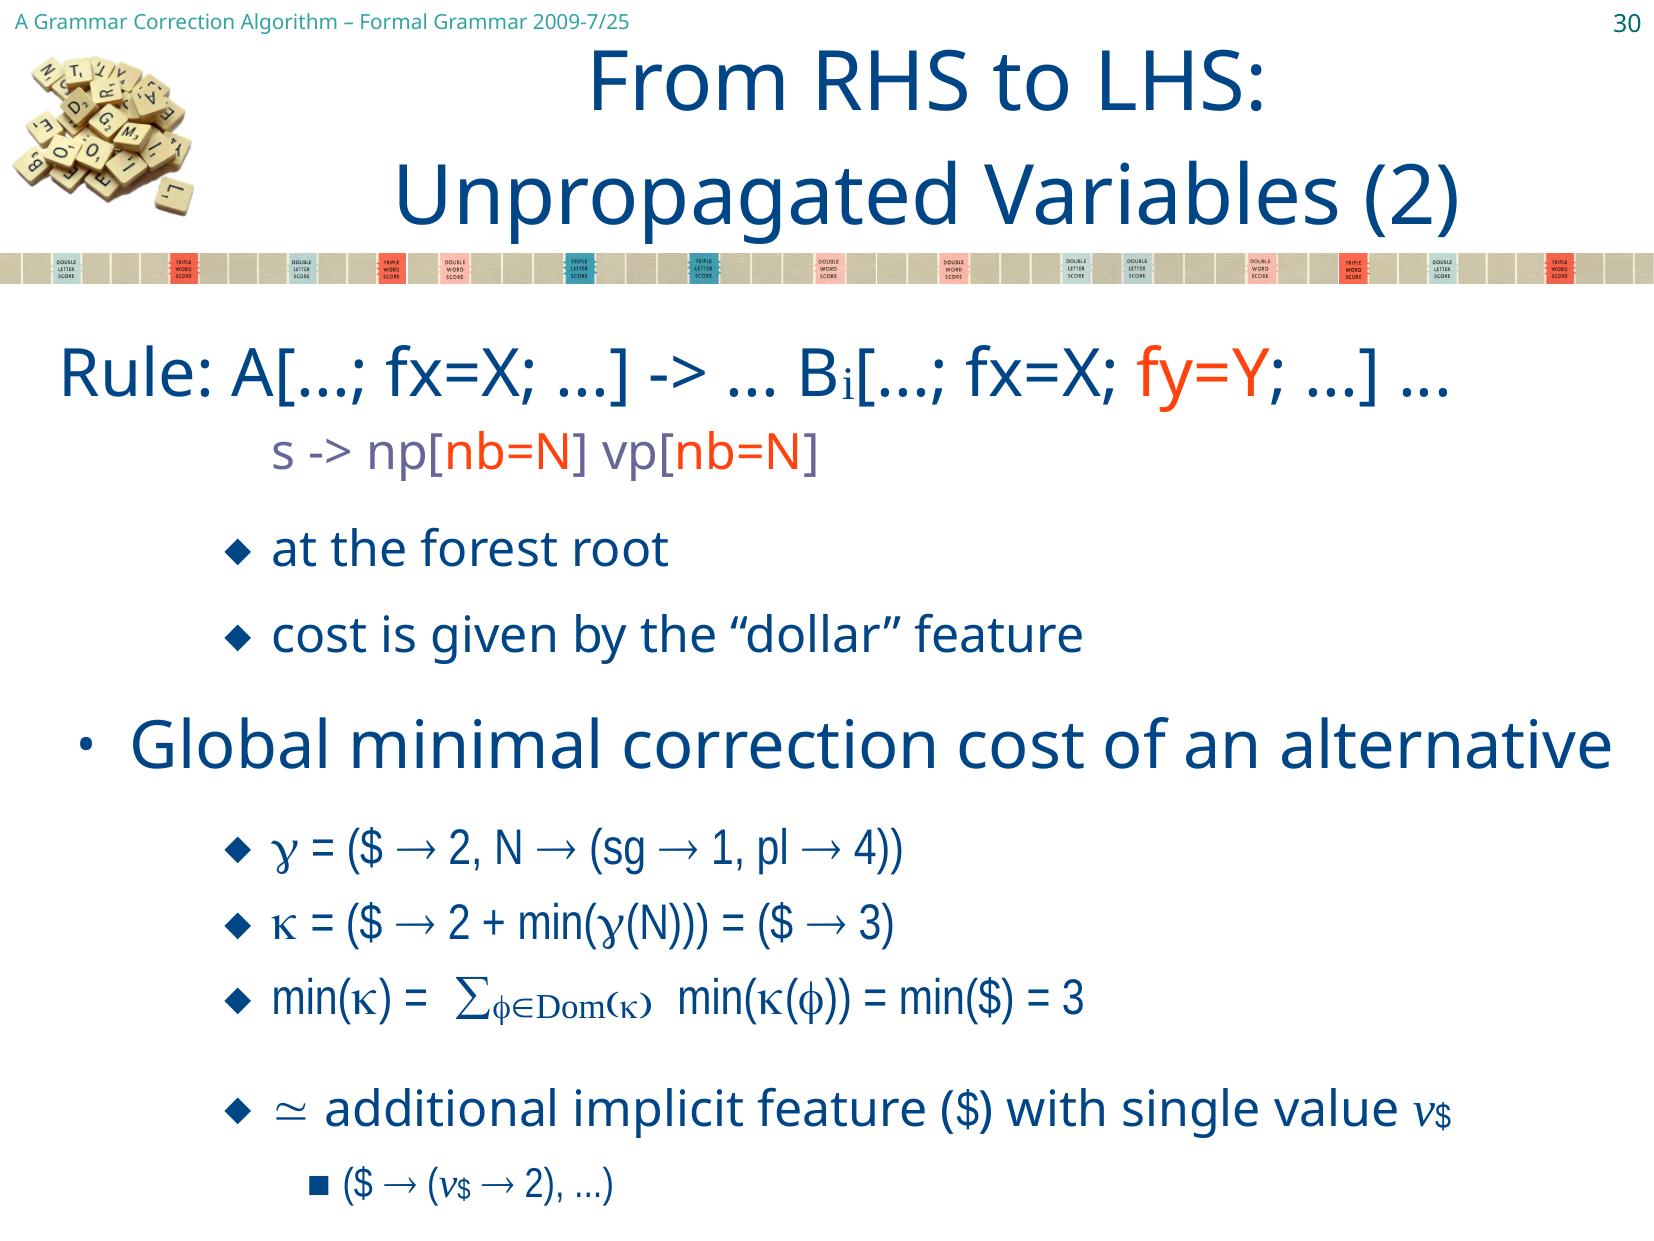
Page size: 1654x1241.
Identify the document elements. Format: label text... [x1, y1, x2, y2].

picture [1339, 253, 1654, 284]
picture [11, 53, 195, 219]
picture [0, 253, 406, 284]
picture [408, 253, 876, 284]
list Rule: A[...; fx=X; ...] -> ... Bi[...; fx=X; fy=Y; ...] ... s -> np[nb=N] vp[nb=N] at the forest root cost is given by the “dollar” feature Global minimal correction cost of an alternative γ = ($  2, N  (sg  1, pl  4)) κ = ($  2 + min(γ(N))) = ($  3) min(κ) = ∑ϕ∈Dom(κ) min(κ(ϕ)) = min($) = 3 ≃ additional implicit feature ($) with single value v$ ($  (v$  2), ...) [59, 324, 1625, 1218]
title From RHS to LHS: Unpropagated Variables (2) [218, 34, 1636, 236]
picture [877, 253, 1338, 284]
